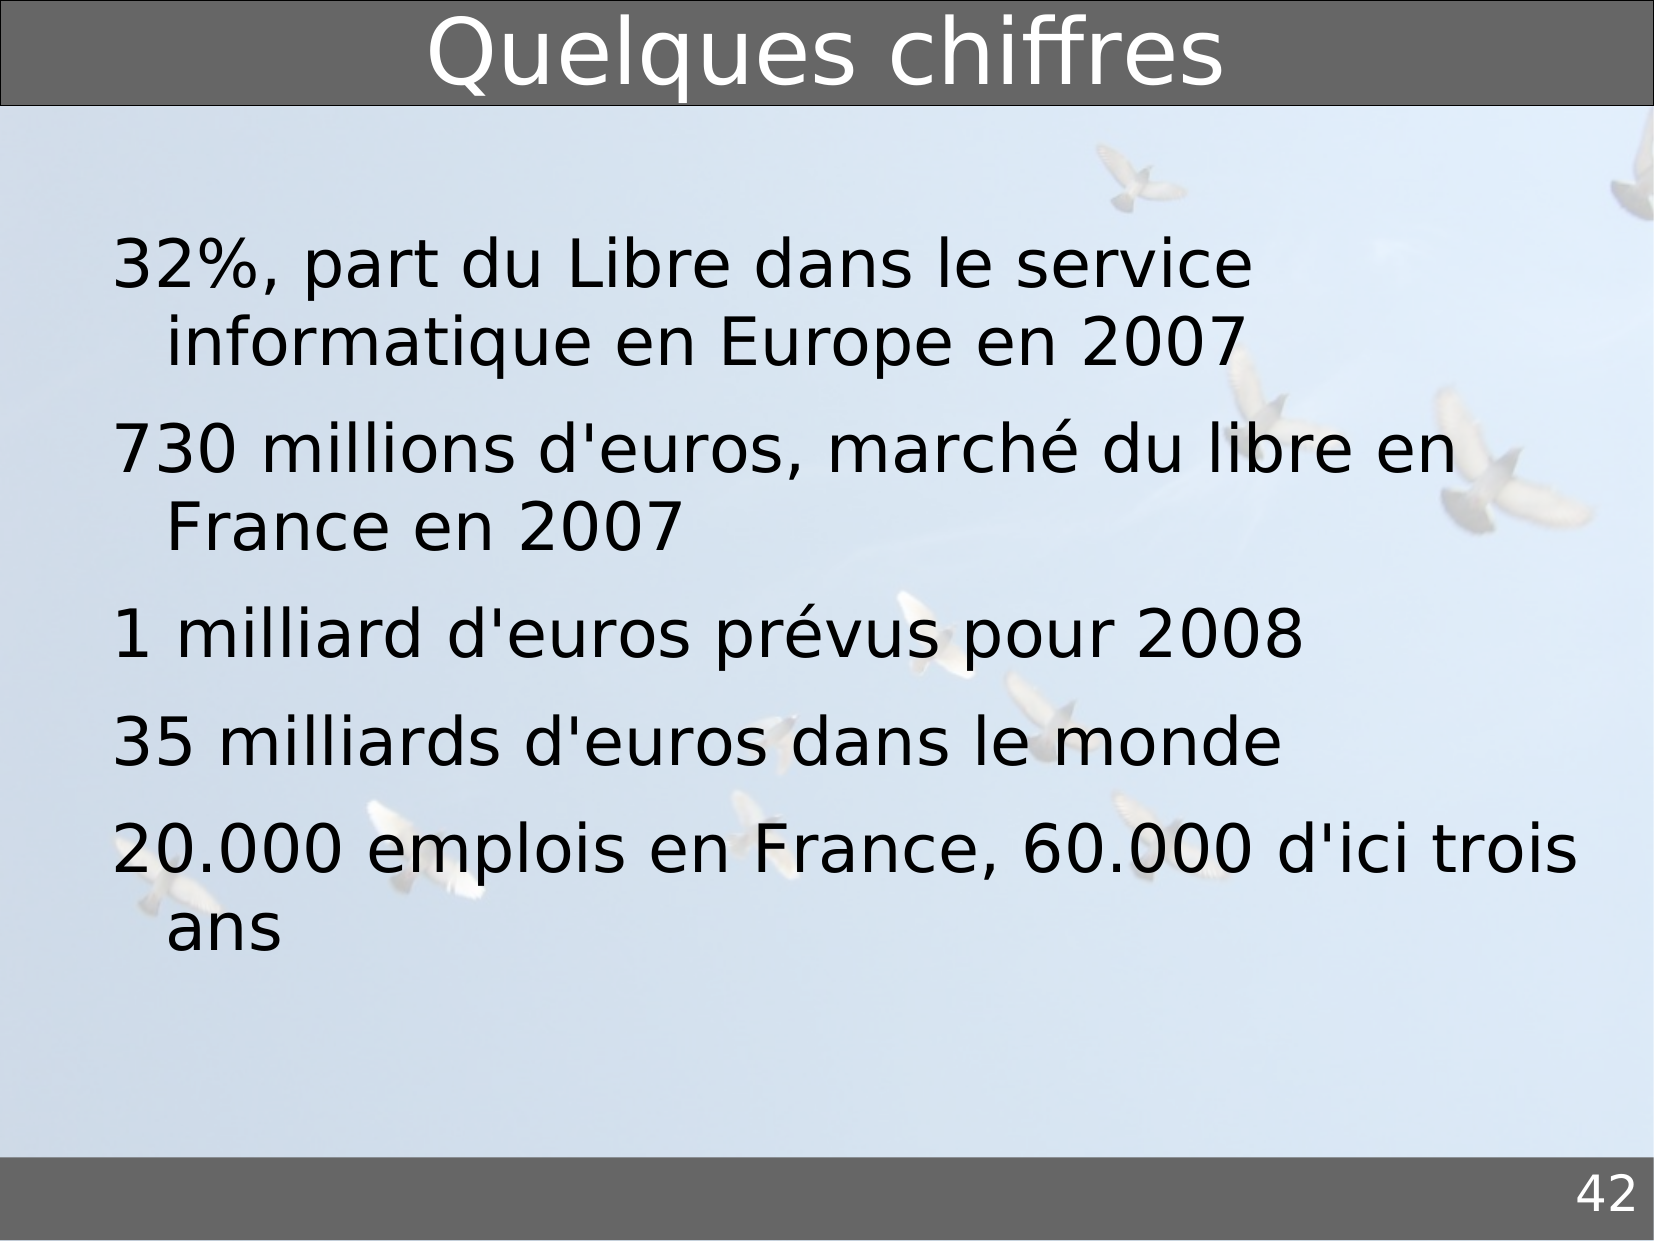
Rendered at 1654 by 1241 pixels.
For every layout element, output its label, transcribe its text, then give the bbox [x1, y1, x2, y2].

title Quelques chiffres [0, 0, 1654, 107]
list 32%, part du Libre dans le service informatique en Europe en 2007 730 millions d'euros, marché du libre en France en 2007 1 milliard d'euros prévus pour 2008 35 milliards d'euros dans le monde 20.000 emplois en France, 60.000 d'ici trois ans [94, 225, 1583, 1015]
